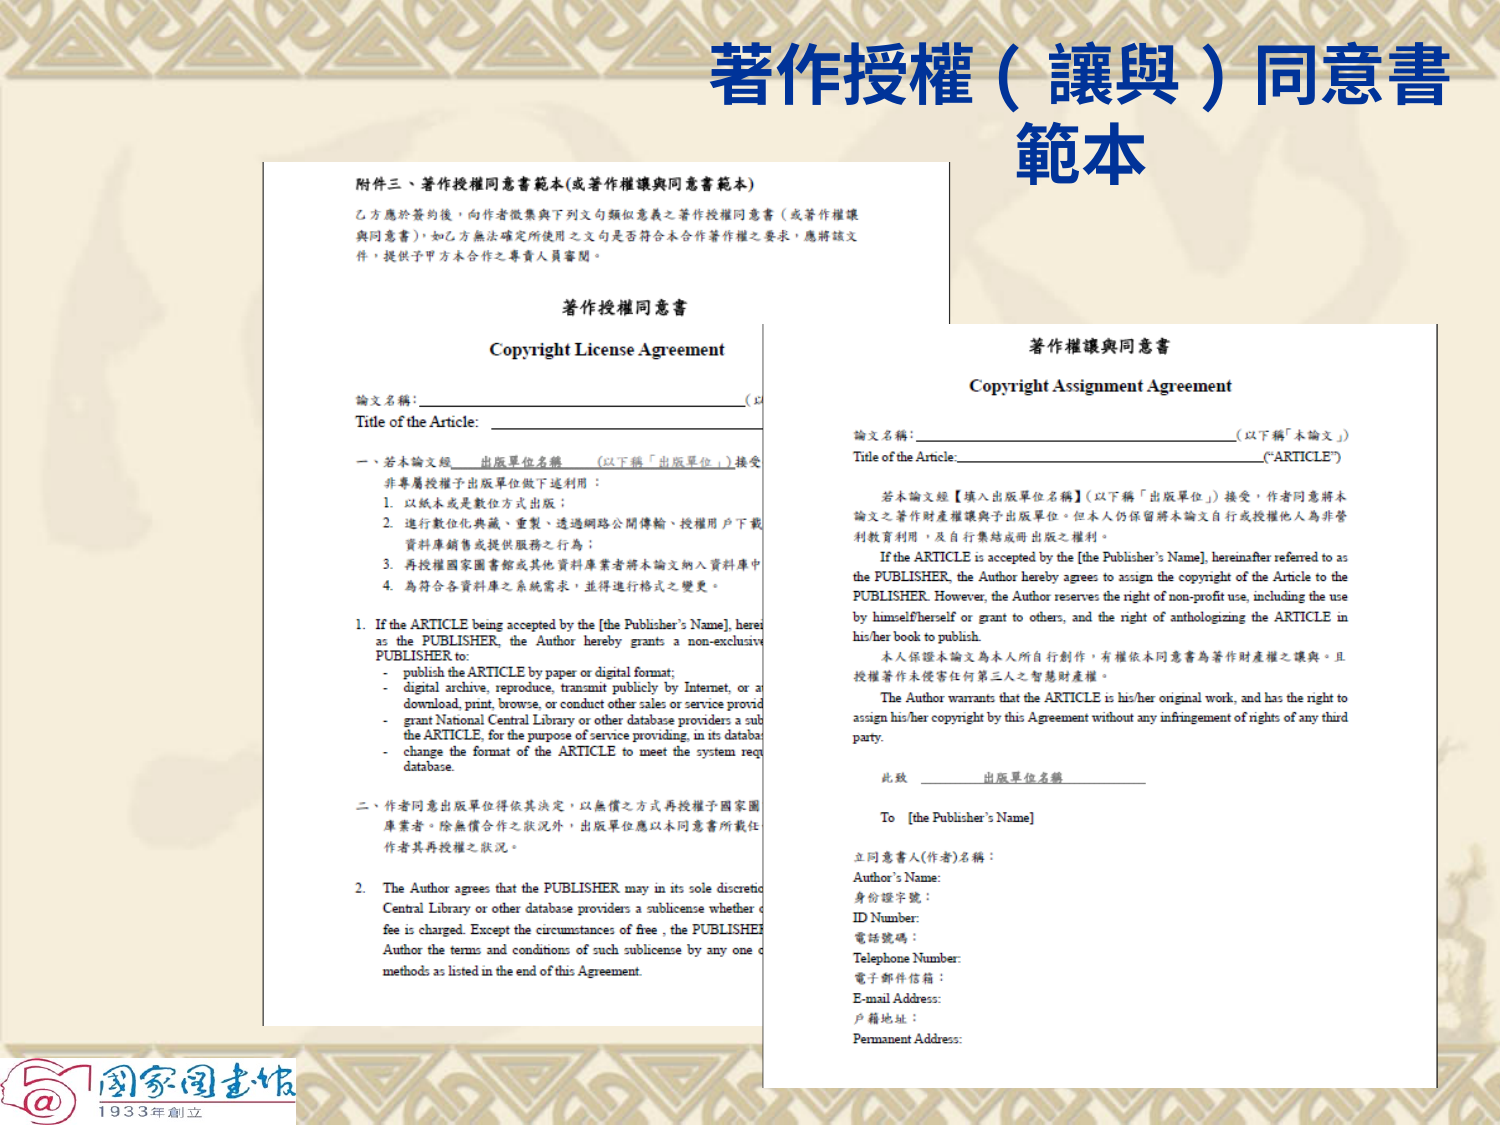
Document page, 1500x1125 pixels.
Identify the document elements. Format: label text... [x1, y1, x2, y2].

picture [1344, 52, 1361, 57]
picture [0, 0, 1500, 1125]
picture [1266, 53, 1307, 62]
title 著作授權(讓與)同意書範本 [662, 62, 1500, 163]
